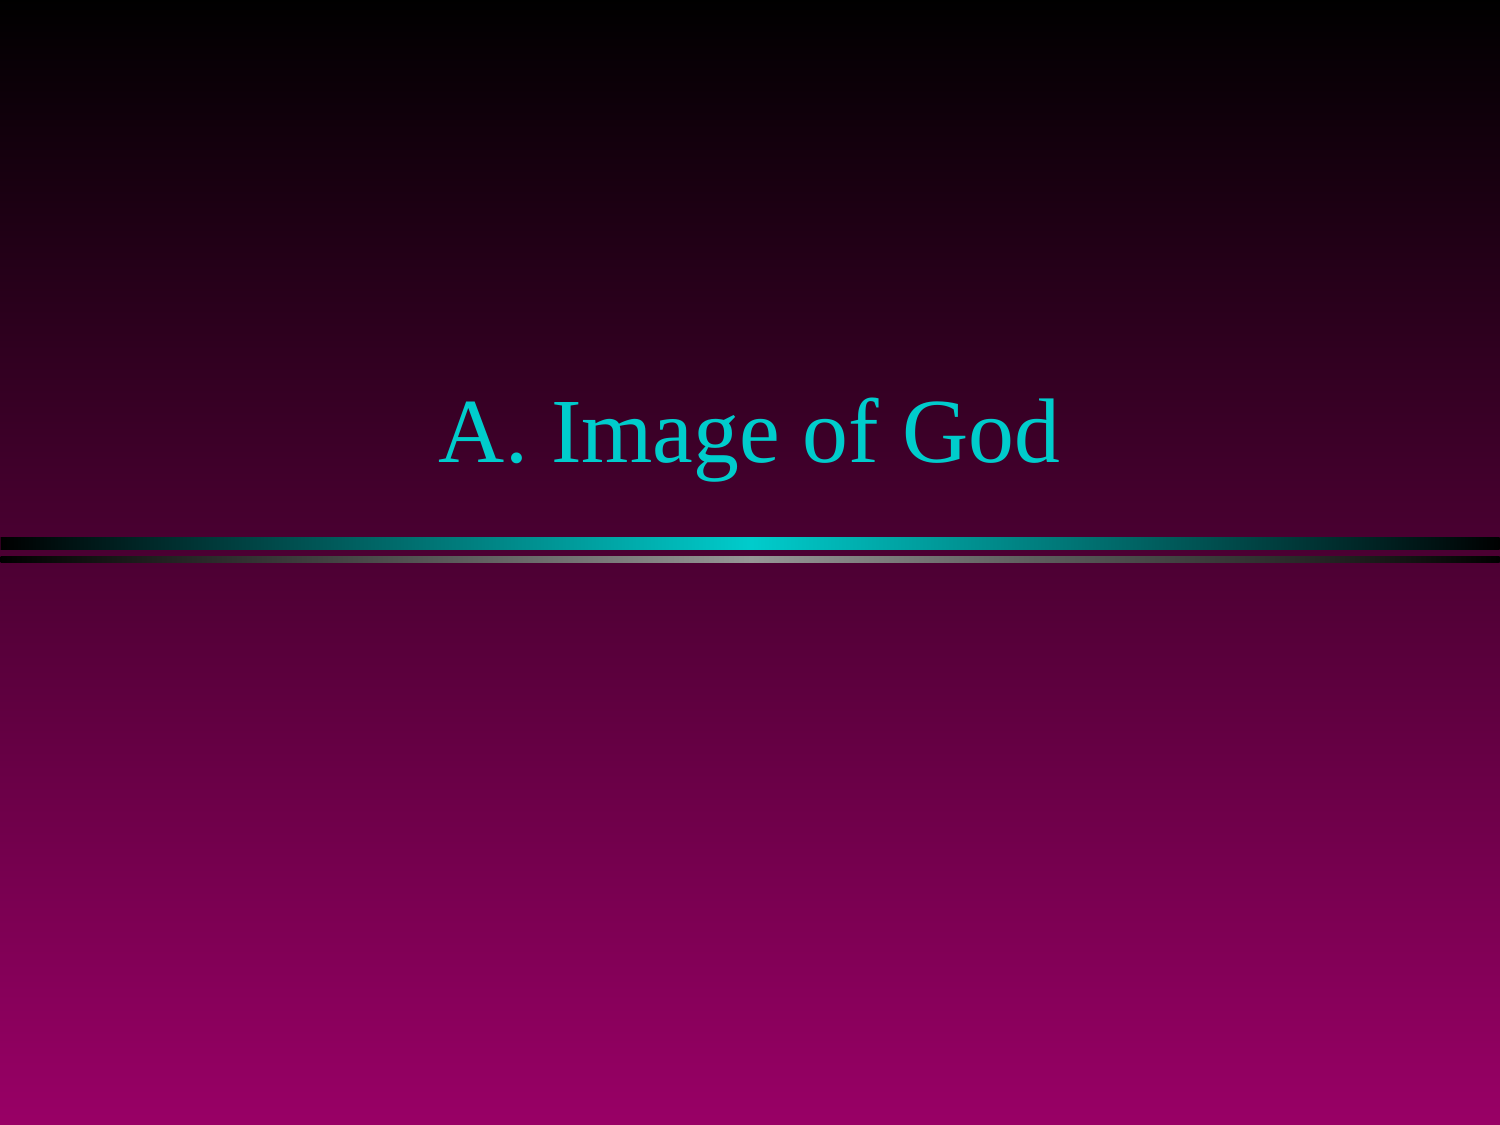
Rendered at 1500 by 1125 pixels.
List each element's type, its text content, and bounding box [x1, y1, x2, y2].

title A. Image of God [112, 337, 1388, 526]
